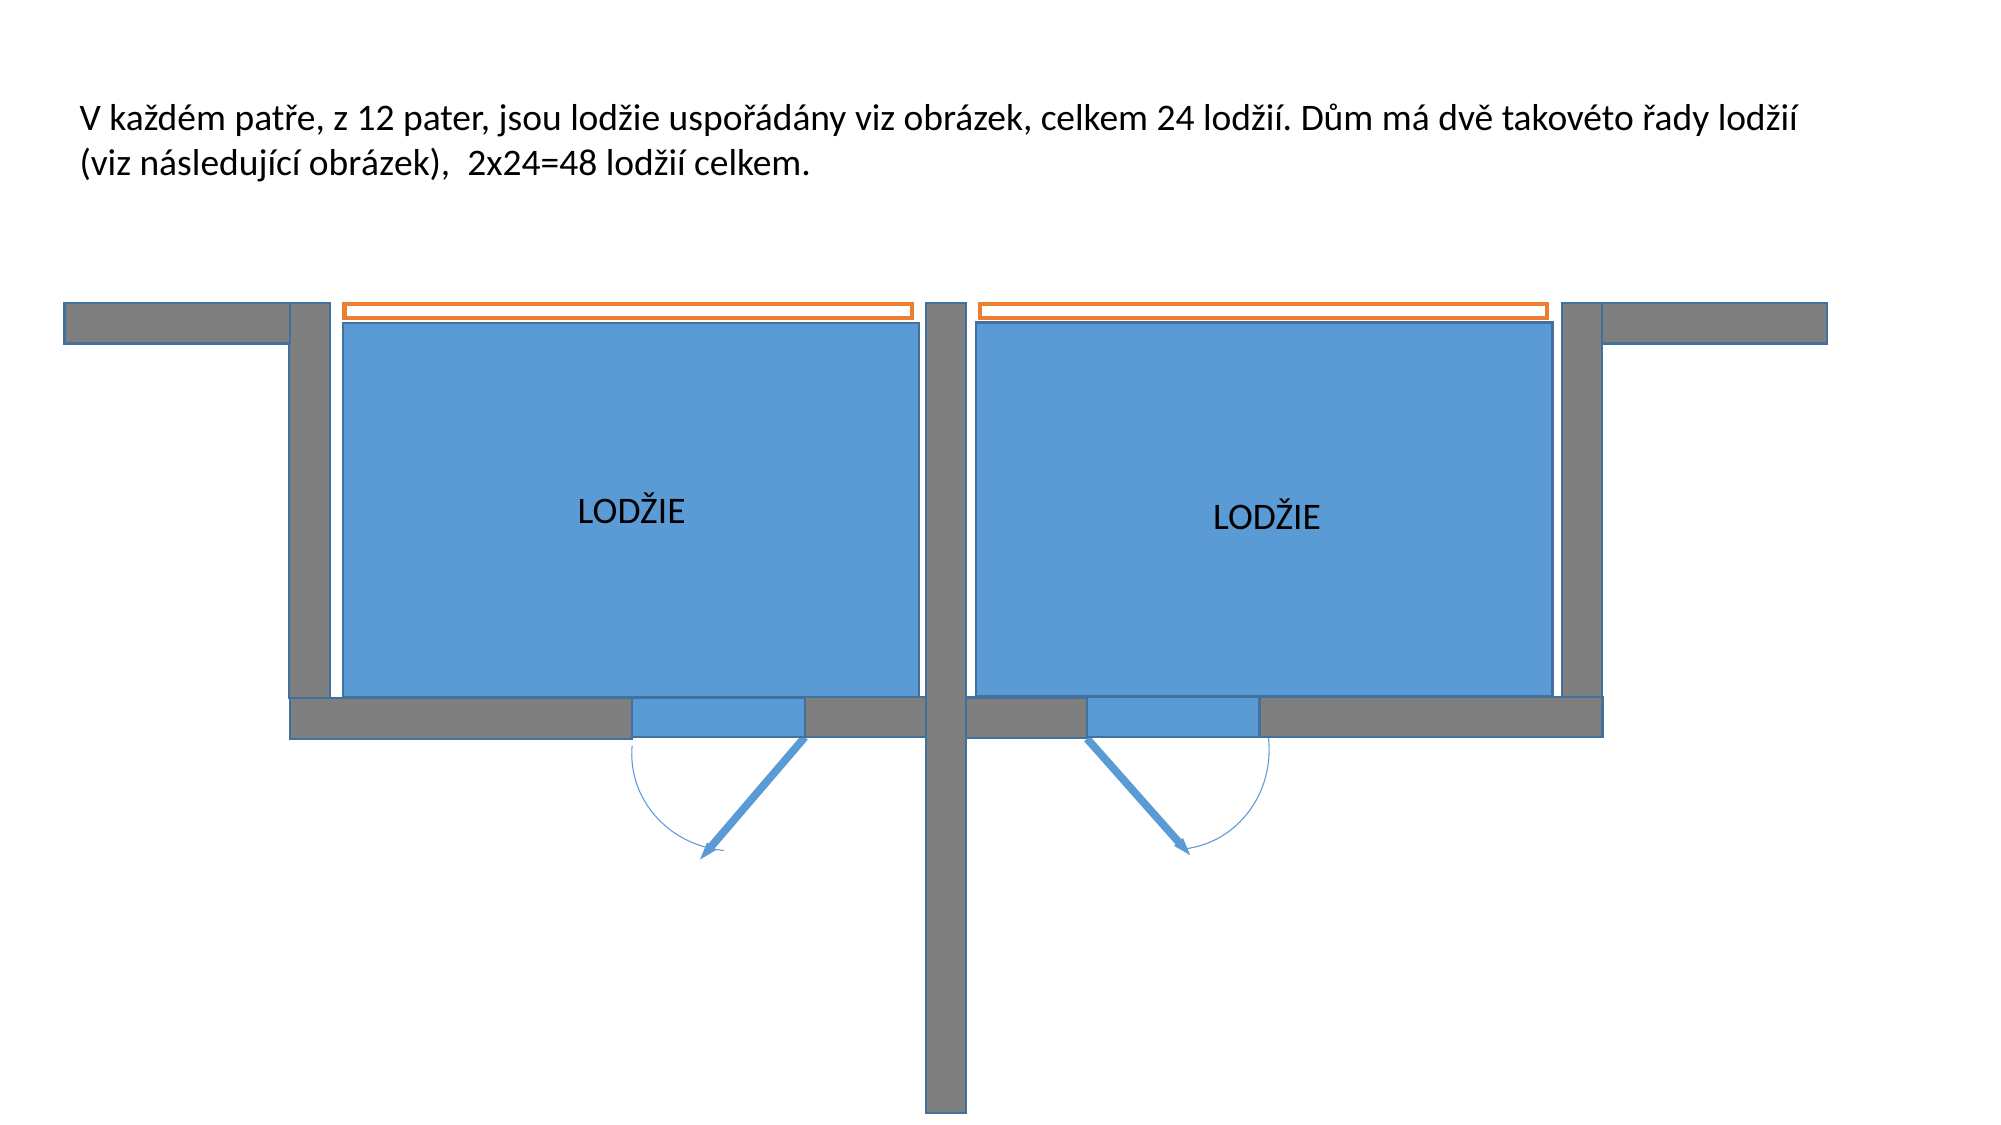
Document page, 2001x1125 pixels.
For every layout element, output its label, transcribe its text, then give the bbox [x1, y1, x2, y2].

text_box LODŽIE [563, 479, 701, 539]
text_box LODŽIE [1198, 484, 1336, 544]
text_box [343, 303, 913, 320]
text_box V každém patře, z 12 pater, jsou lodžie uspořádány viz obrázek, celkem 24 lodžií. Dům má dvě takovéto řady lodžií (viz následující obrázek), 2x24=48 lodžií celkem. [64, 85, 1828, 192]
text_box [976, 323, 1553, 696]
text_box [1260, 303, 1827, 737]
text_box [64, 303, 1259, 1113]
text_box [978, 303, 1549, 320]
